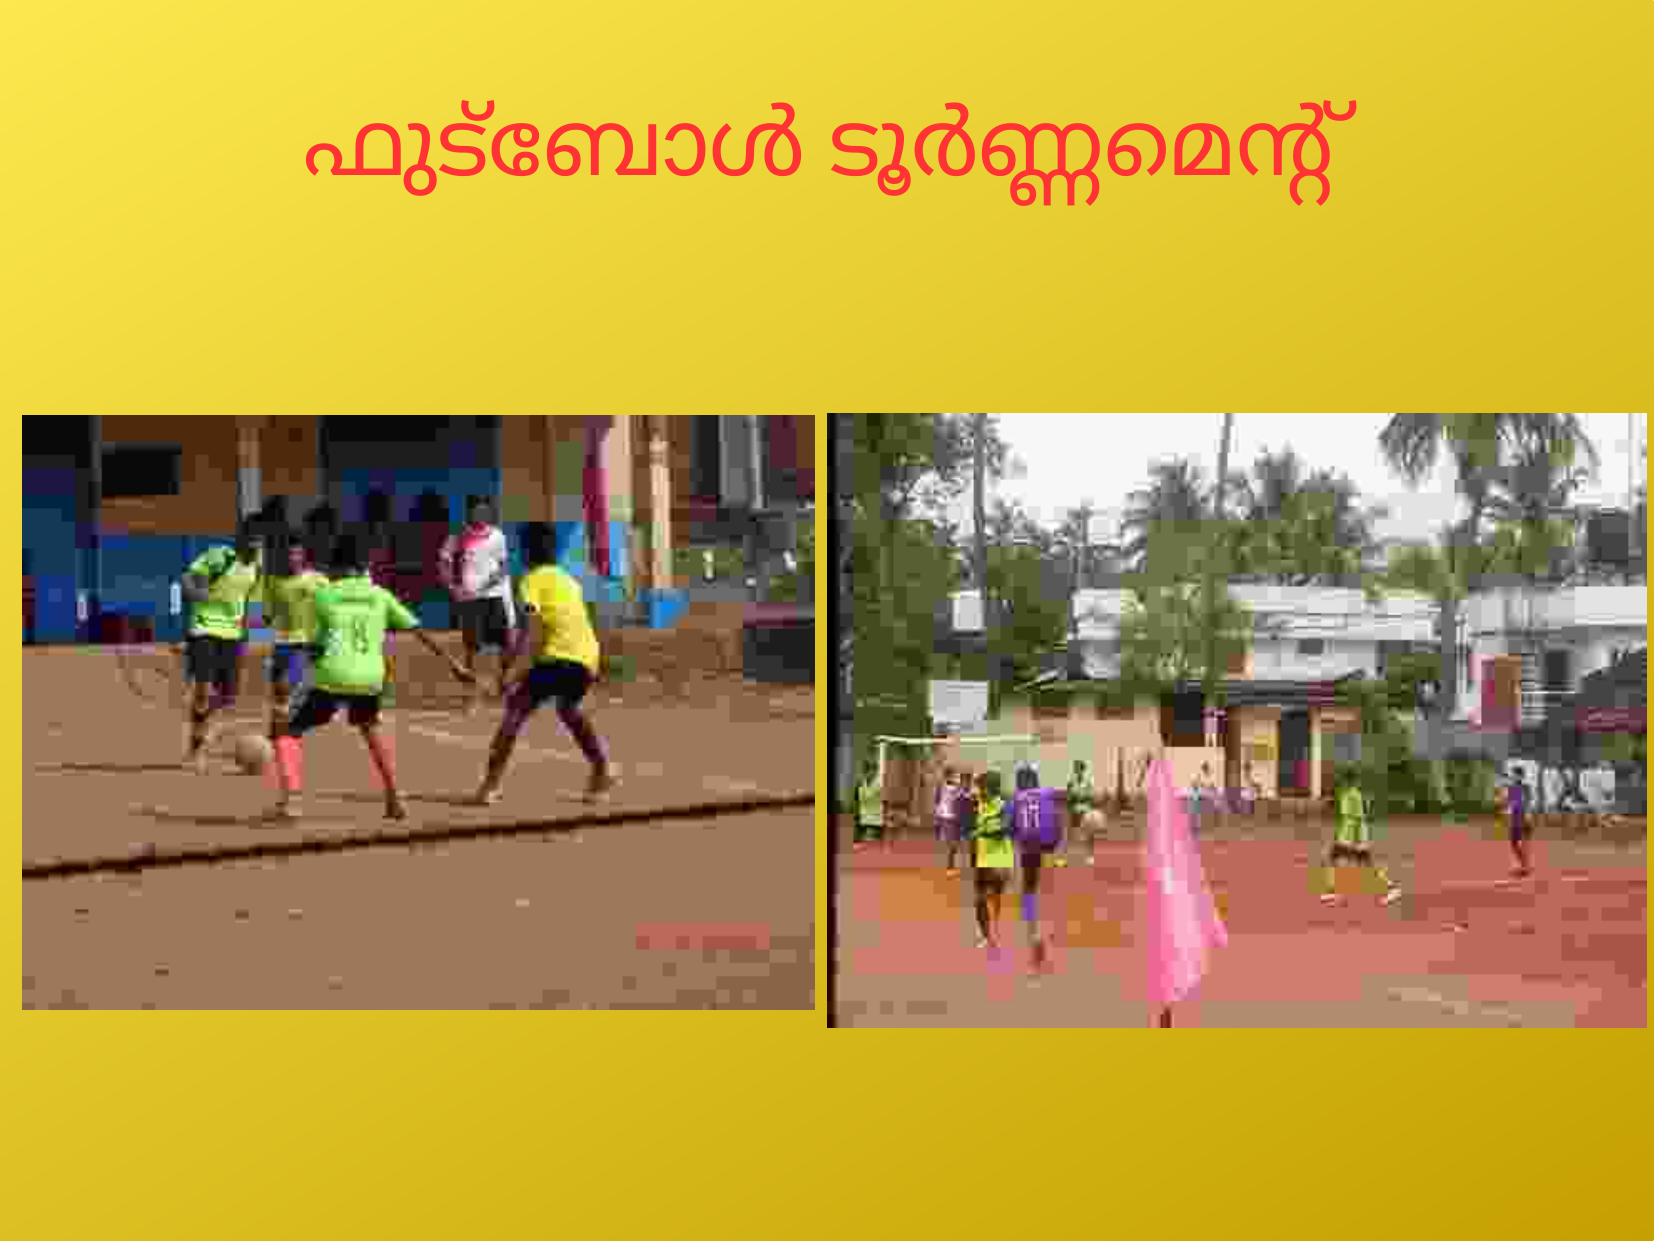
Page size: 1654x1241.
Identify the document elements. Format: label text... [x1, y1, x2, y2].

title ഫുട്ബോള്‍ ടൂര്‍ണ്ണമെന്റ് [82, 49, 1571, 257]
picture [22, 415, 815, 1010]
picture [827, 413, 1647, 1028]
